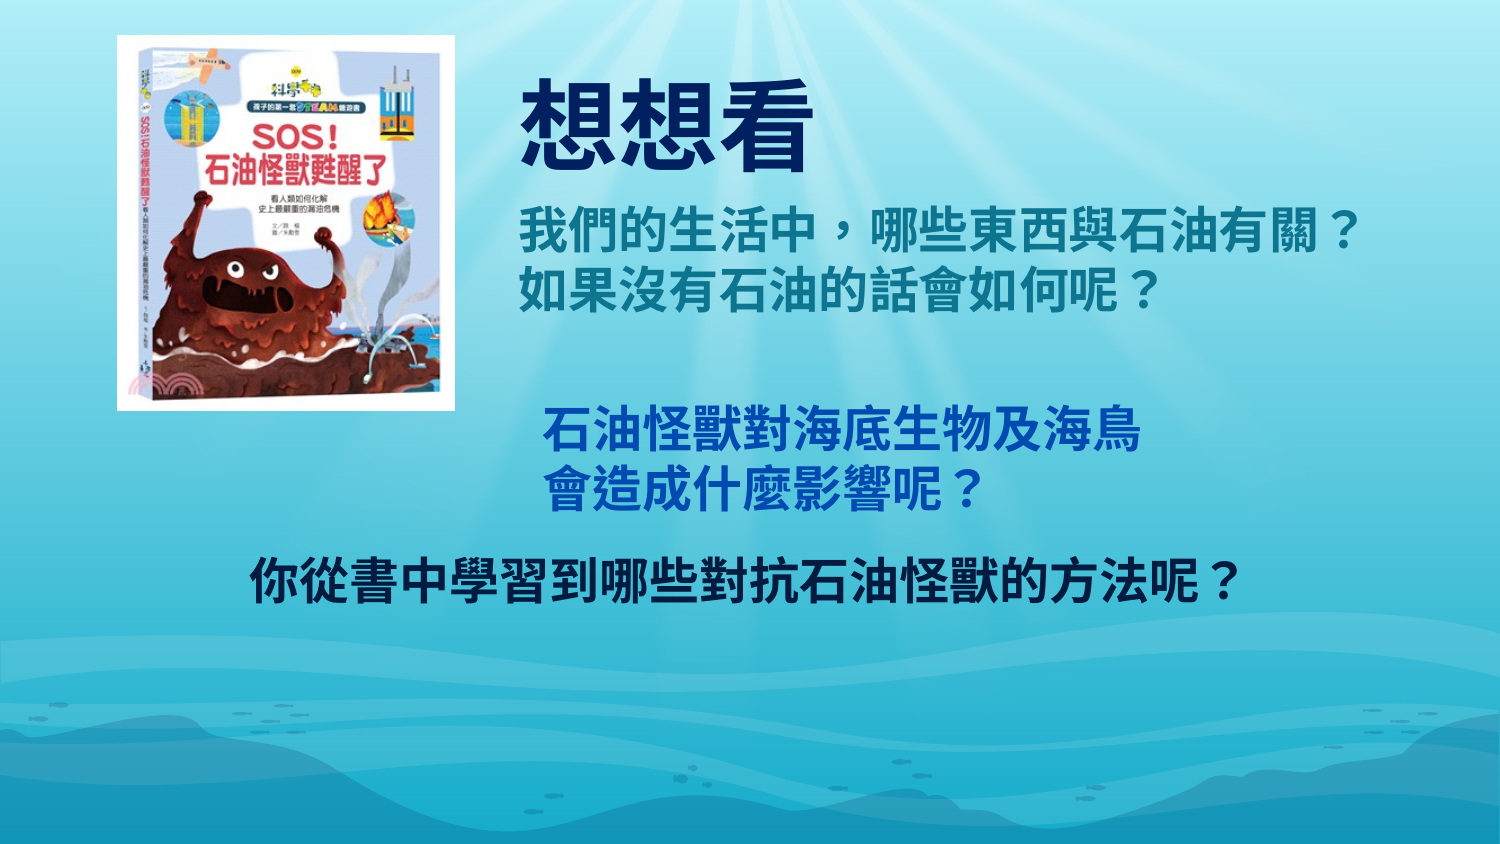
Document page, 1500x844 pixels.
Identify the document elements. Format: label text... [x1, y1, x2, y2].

text_box 你從書中學習到哪些對抗石油怪獸的方法呢？ [234, 503, 1254, 716]
picture [117, 35, 455, 411]
text_box 我們的生活中，哪些東西與石油有關？ 如果沒有石油的話會如何呢？ [503, 152, 1379, 364]
text_box 石油怪獸對海底生物及海鳥 會造成什麼影響呢？ [527, 364, 1172, 564]
text_box 想想看 [503, 35, 1260, 212]
